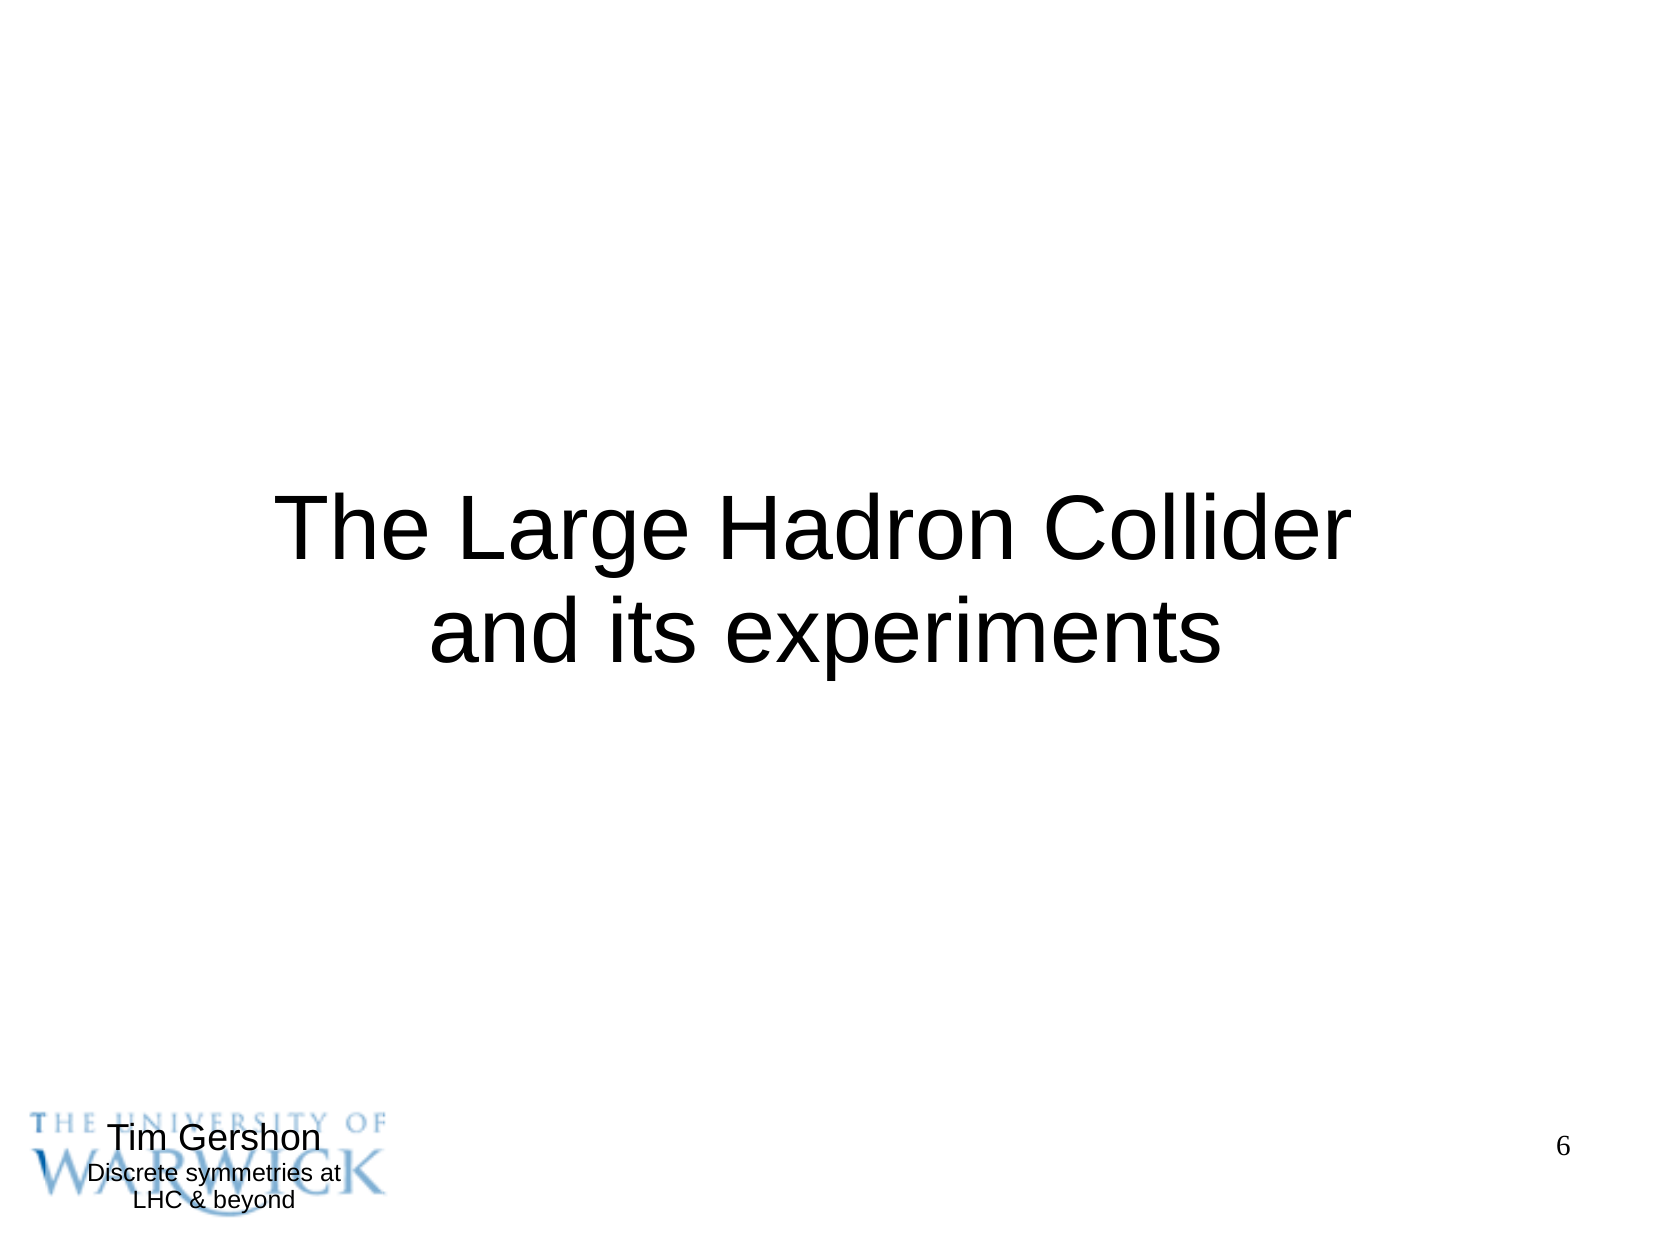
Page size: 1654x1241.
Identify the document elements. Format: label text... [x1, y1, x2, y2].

picture [19, 1106, 406, 1232]
text_box Tim Gershon Discrete symmetries at LHC & beyond [45, 1108, 383, 1222]
subtitle The Large Hadron Collider and its experiments [82, 56, 1571, 1102]
